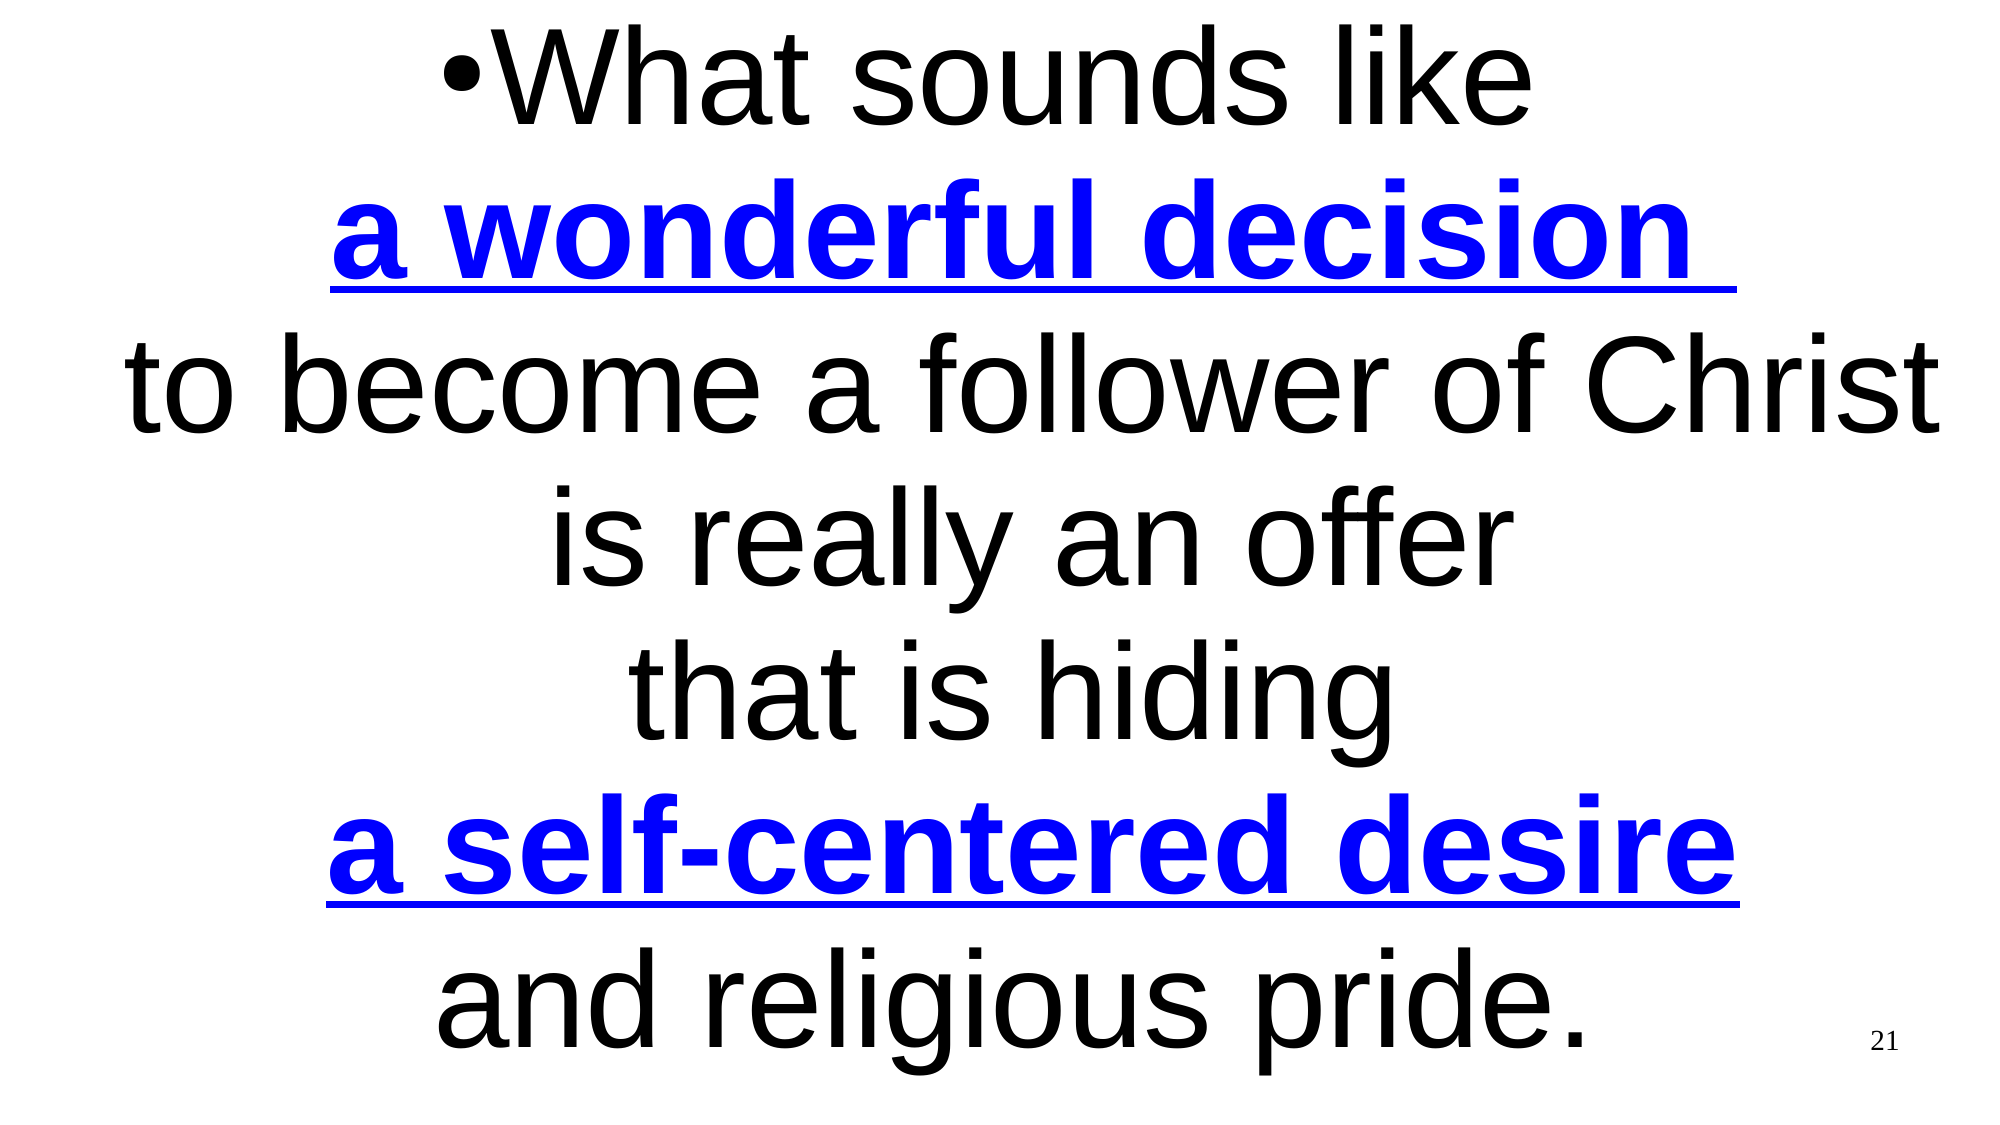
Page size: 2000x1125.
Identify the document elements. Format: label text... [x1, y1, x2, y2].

list What sounds like a wonderful decision to become a follower of Christ is really an offer that is hiding a self-centered desire and religious pride. [0, 0, 1996, 1123]
